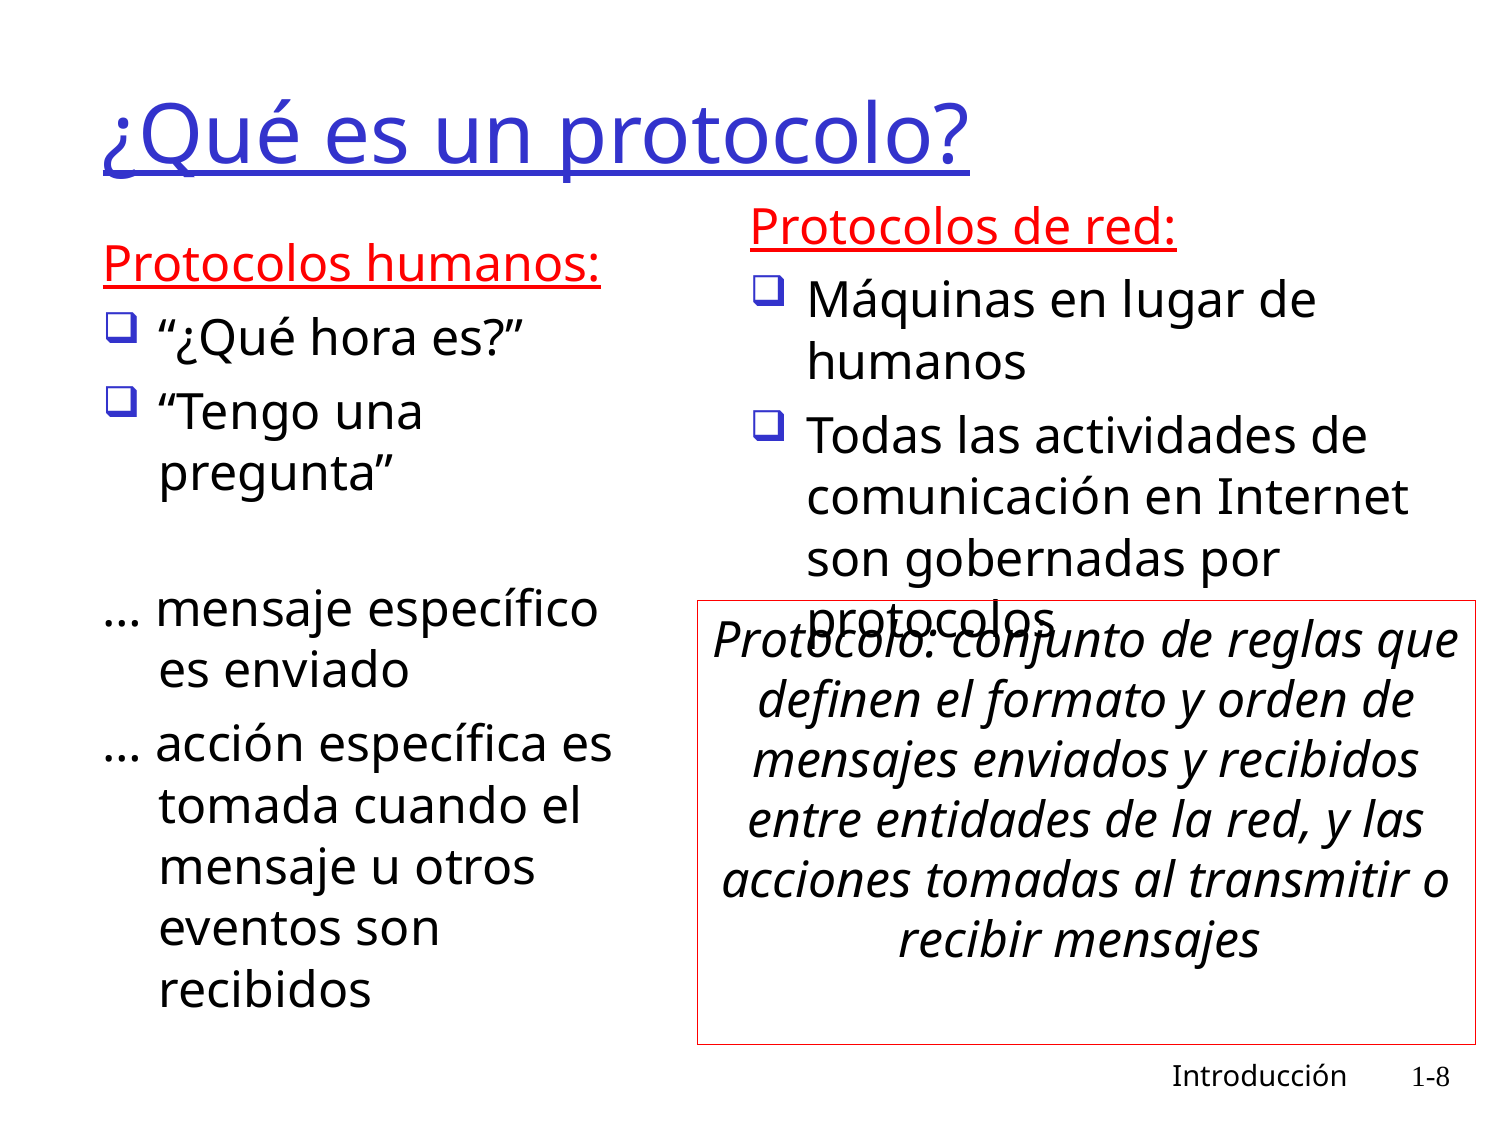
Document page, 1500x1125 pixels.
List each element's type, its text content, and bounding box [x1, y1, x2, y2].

list Protocolos de red: Máquinas en lugar de humanos Todas las actividades de comunicación en Internet son gobernadas por protocolos [734, 187, 1463, 600]
list Protocolos humanos: “¿Qué hora es?” “Tengo una pregunta” … mensaje específico es enviado … acción específica es tomada cuando el mensaje u otros eventos son recibidos [87, 224, 676, 988]
title ¿Qué es un protocolo? [87, 16, 1363, 247]
text_box Introducción [887, 1050, 1362, 1125]
text_box Protocolo: conjunto de reglas que definen el formato y orden de mensajes enviados y recibidos entre entidades de la red, y las acciones tomadas al transmitir o recibir mensajes [697, 600, 1476, 1045]
text_box 1-<number> [1362, 1050, 1466, 1125]
